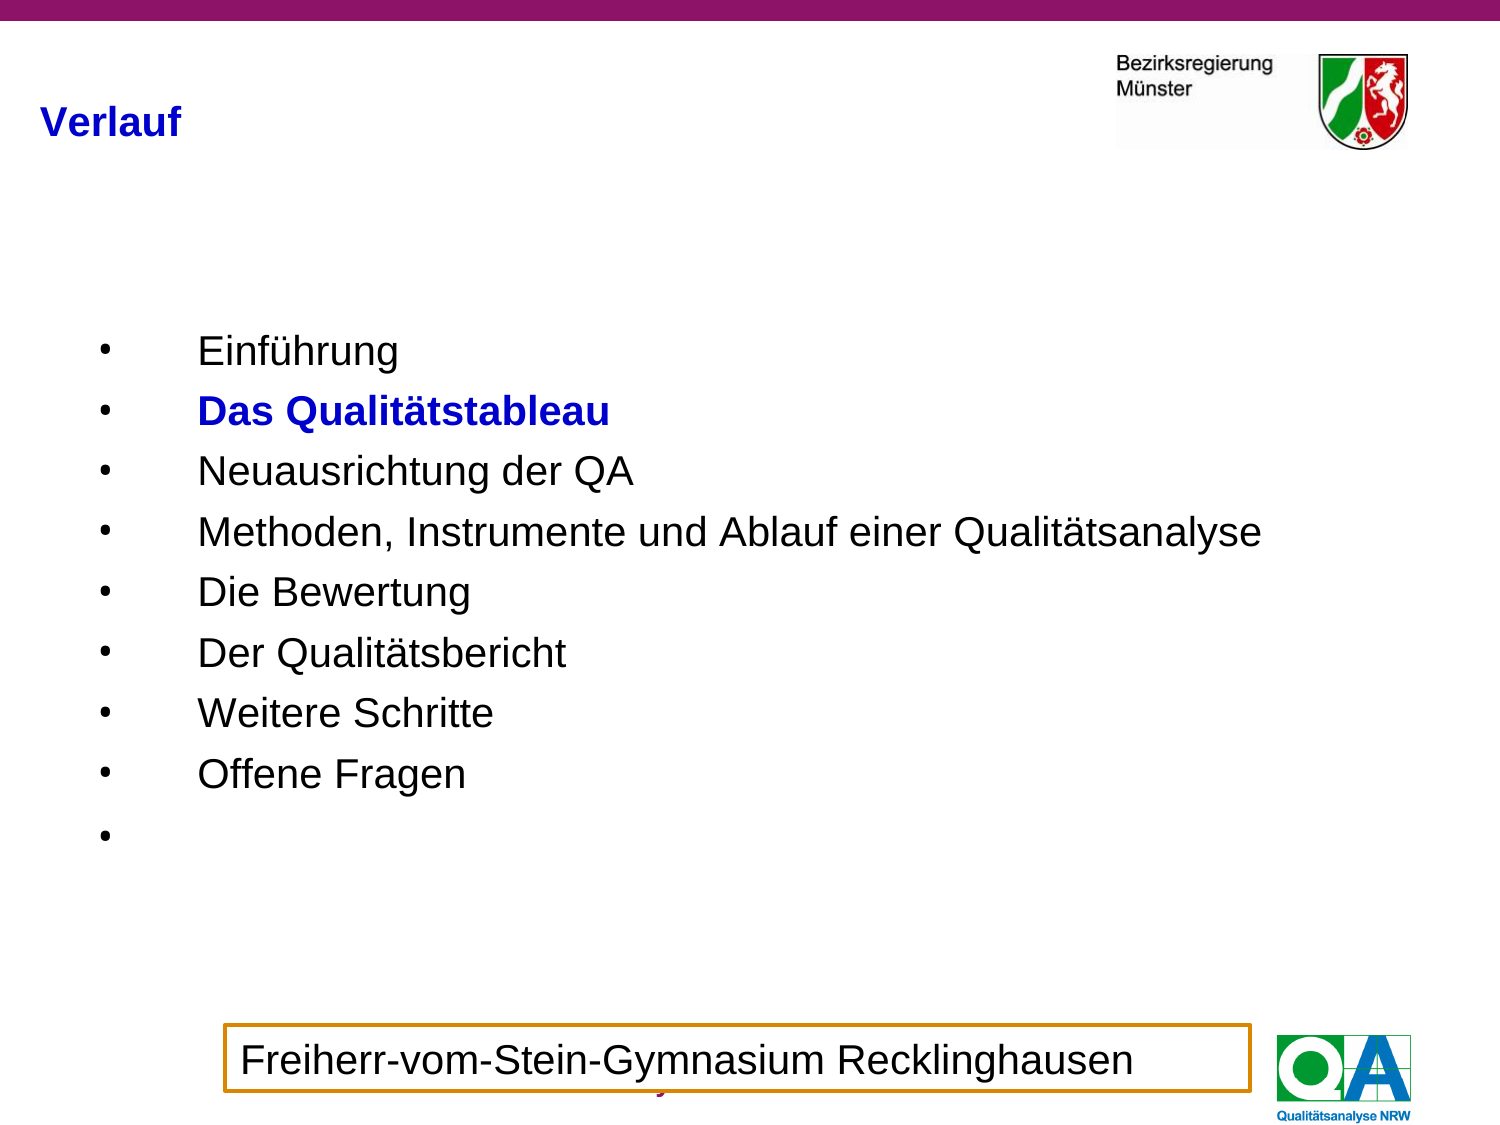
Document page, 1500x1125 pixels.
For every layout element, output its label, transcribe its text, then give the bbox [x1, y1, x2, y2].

text_box Freiherr-vom-Stein-Gymnasium Recklinghausen [225, 1025, 1251, 1091]
title Verlauf [39, 50, 934, 145]
list Einführung Das Qualitätstableau Neuausrichtung der QA Methoden, Instrumente und Ablauf einer Qualitätsanalyse Die Bewertung Der Qualitätsbericht Weitere Schritte Offene Fragen [82, 315, 1465, 838]
